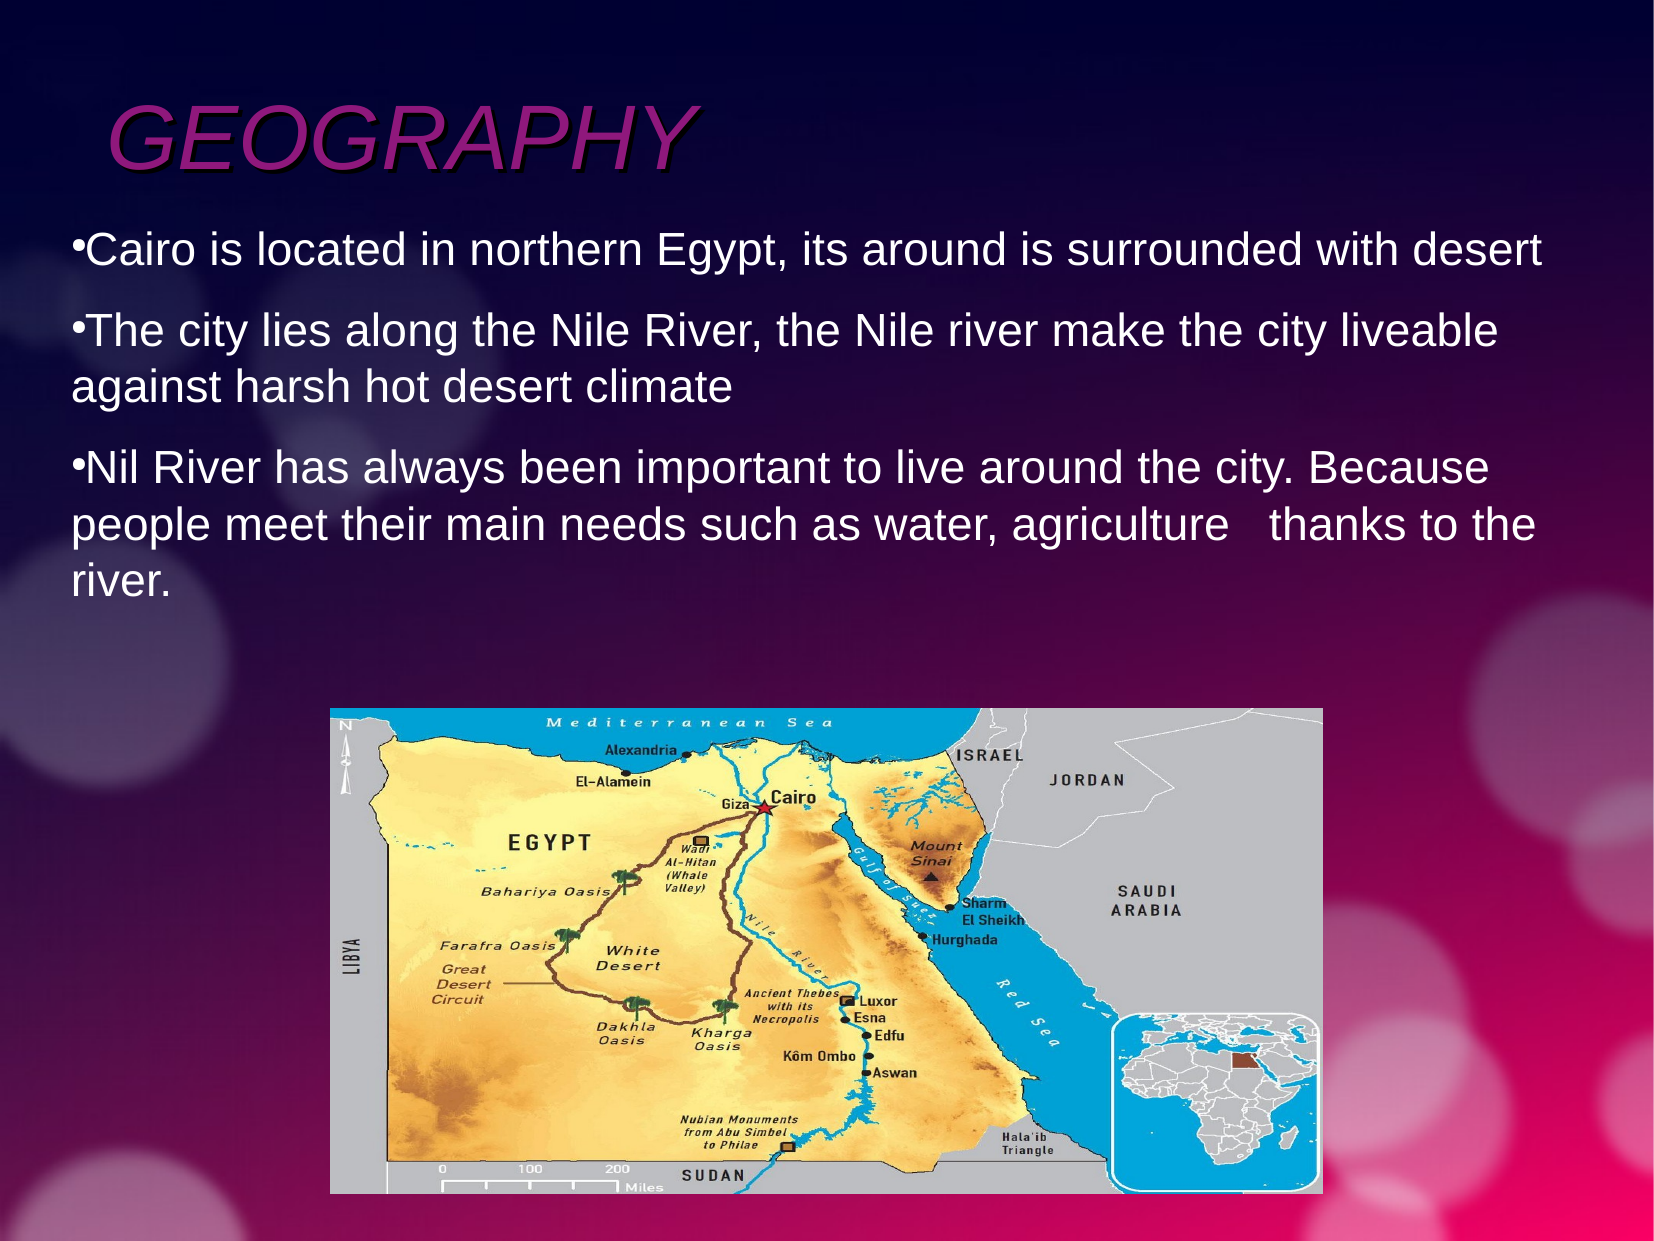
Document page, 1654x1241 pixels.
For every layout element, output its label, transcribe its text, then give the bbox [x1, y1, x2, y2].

picture [682, 720, 691, 726]
picture [634, 721, 642, 727]
picture [701, 721, 711, 727]
picture [547, 718, 561, 727]
picture [806, 721, 813, 727]
picture [720, 721, 728, 727]
picture [330, 708, 1323, 1194]
picture [737, 721, 745, 727]
picture [606, 746, 614, 753]
picture [588, 718, 597, 727]
picture [823, 721, 831, 727]
title GEOGRAPHY [106, 29, 1595, 237]
picture [571, 721, 578, 727]
list Cairo is located in northern Egypt, its around is surrounded with desert The city lies along the Nile River, the Nile river make the city liveable against harsh hot desert climate Nil River has always been important to live around the city. Because people meet their main needs such as water, agriculture thanks to the river. [70, 218, 1559, 662]
picture [624, 748, 634, 754]
picture [788, 718, 796, 726]
picture [756, 720, 764, 726]
